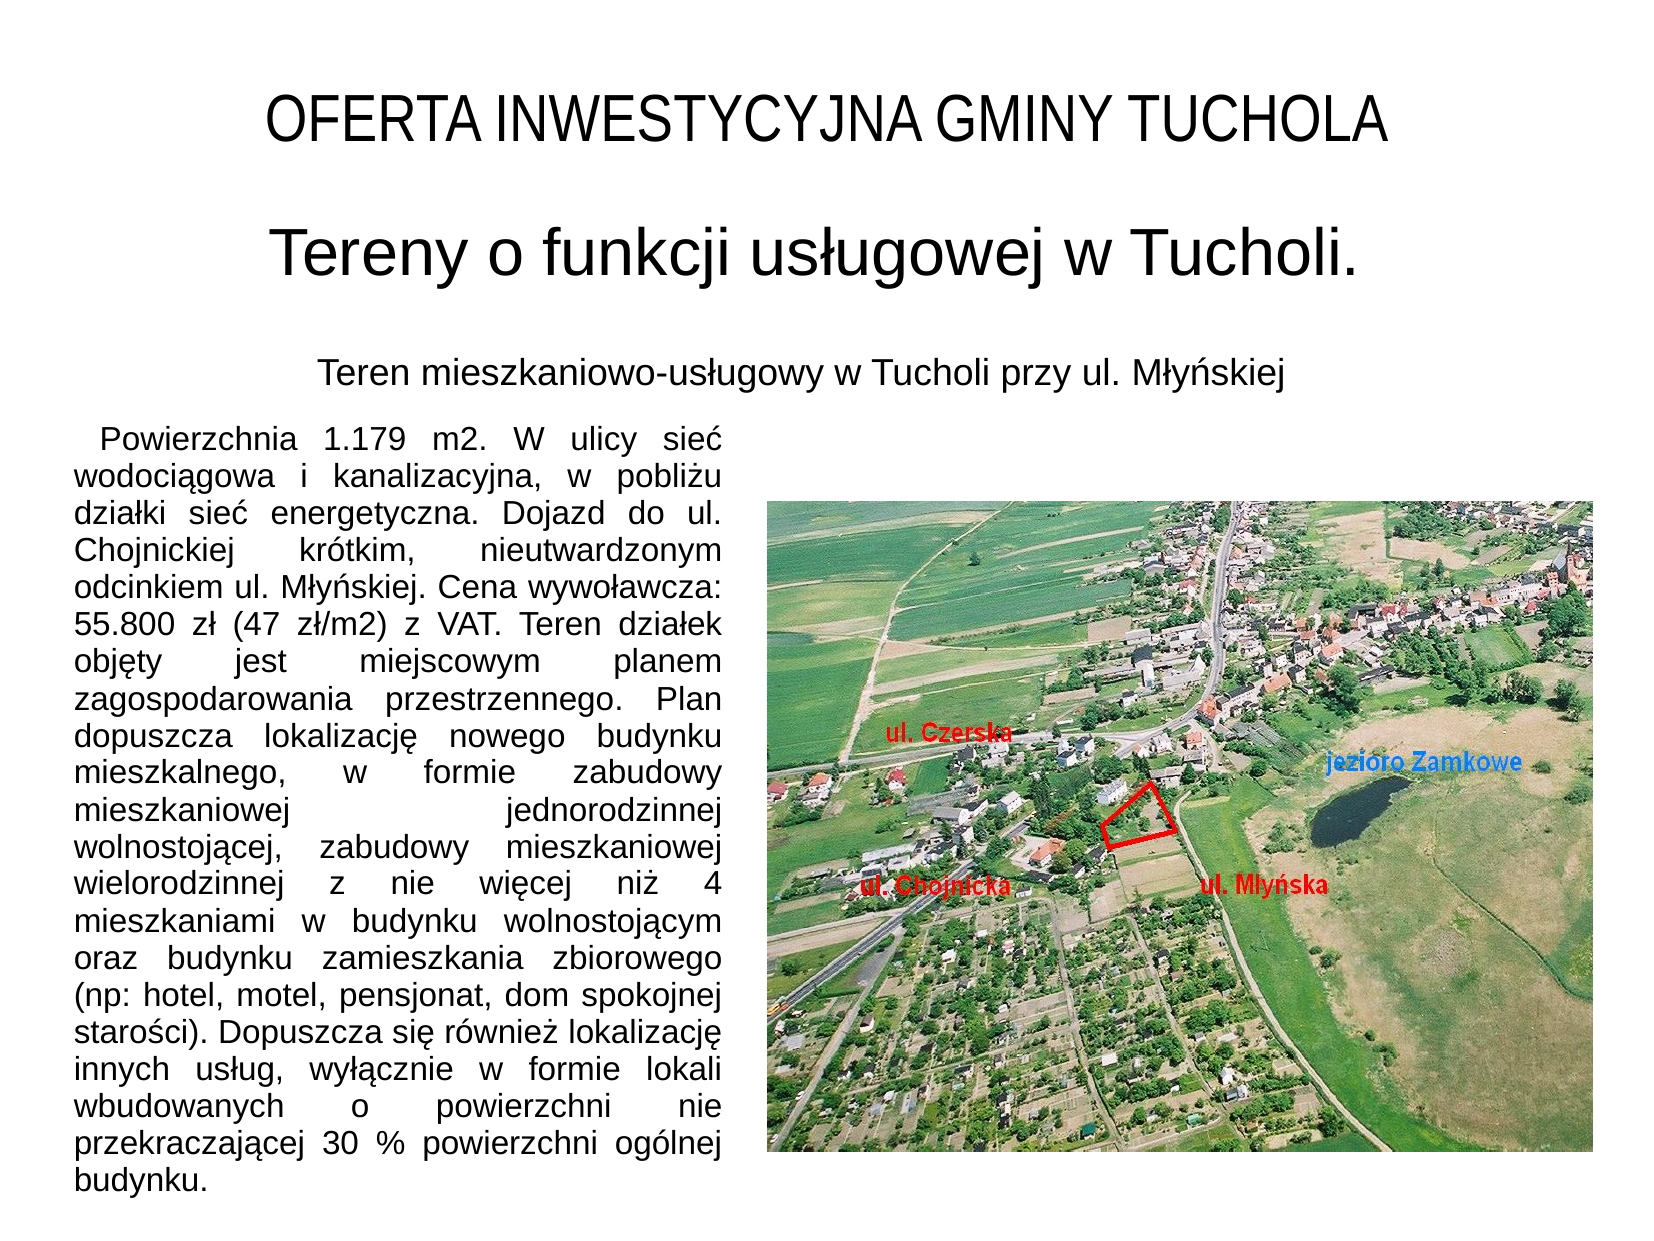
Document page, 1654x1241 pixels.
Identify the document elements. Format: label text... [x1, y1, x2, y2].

picture [767, 501, 1593, 1152]
text_box Teren mieszkaniowo-usługowy w Tucholi przy ul. Młyńskiej [67, 343, 1536, 443]
title OFERTA INWESTYCYJNA GMINY TUCHOLA [83, 56, 1572, 178]
text_box Powierzchnia 1.179 m2. W ulicy sieć wodociągowa i kanalizacyjna, w pobliżu działki sieć energetyczna. Dojazd do ul. Chojnickiej krótkim, nieutwardzonym odcinkiem ul. Młyńskiej. Cena wywoławcza: 55.800 zł (47 zł/m2) z VAT. Teren działek objęty jest miejscowym planem zagospodarowania przestrzennego. Plan dopuszcza lokalizację nowego budynku mieszkalnego, w formie zabudowy mieszkaniowej jednorodzinnej wolnostojącej, zabudowy mieszkaniowej wielorodzinnej z nie więcej niż 4 mieszkaniami w budynku wolnostojącym oraz budynku zamieszkania zbiorowego (np: hotel, motel, pensjonat, dom spokojnej starości). Dopuszcza się również lokalizację innych usług, wyłącznie w formie lokali wbudowanych o powierzchni nie przekraczającej 30 % powierzchni ogólnej budynku. [59, 413, 739, 1241]
text_box Tereny o funkcji usługowej w Tucholi. [59, 214, 1571, 341]
